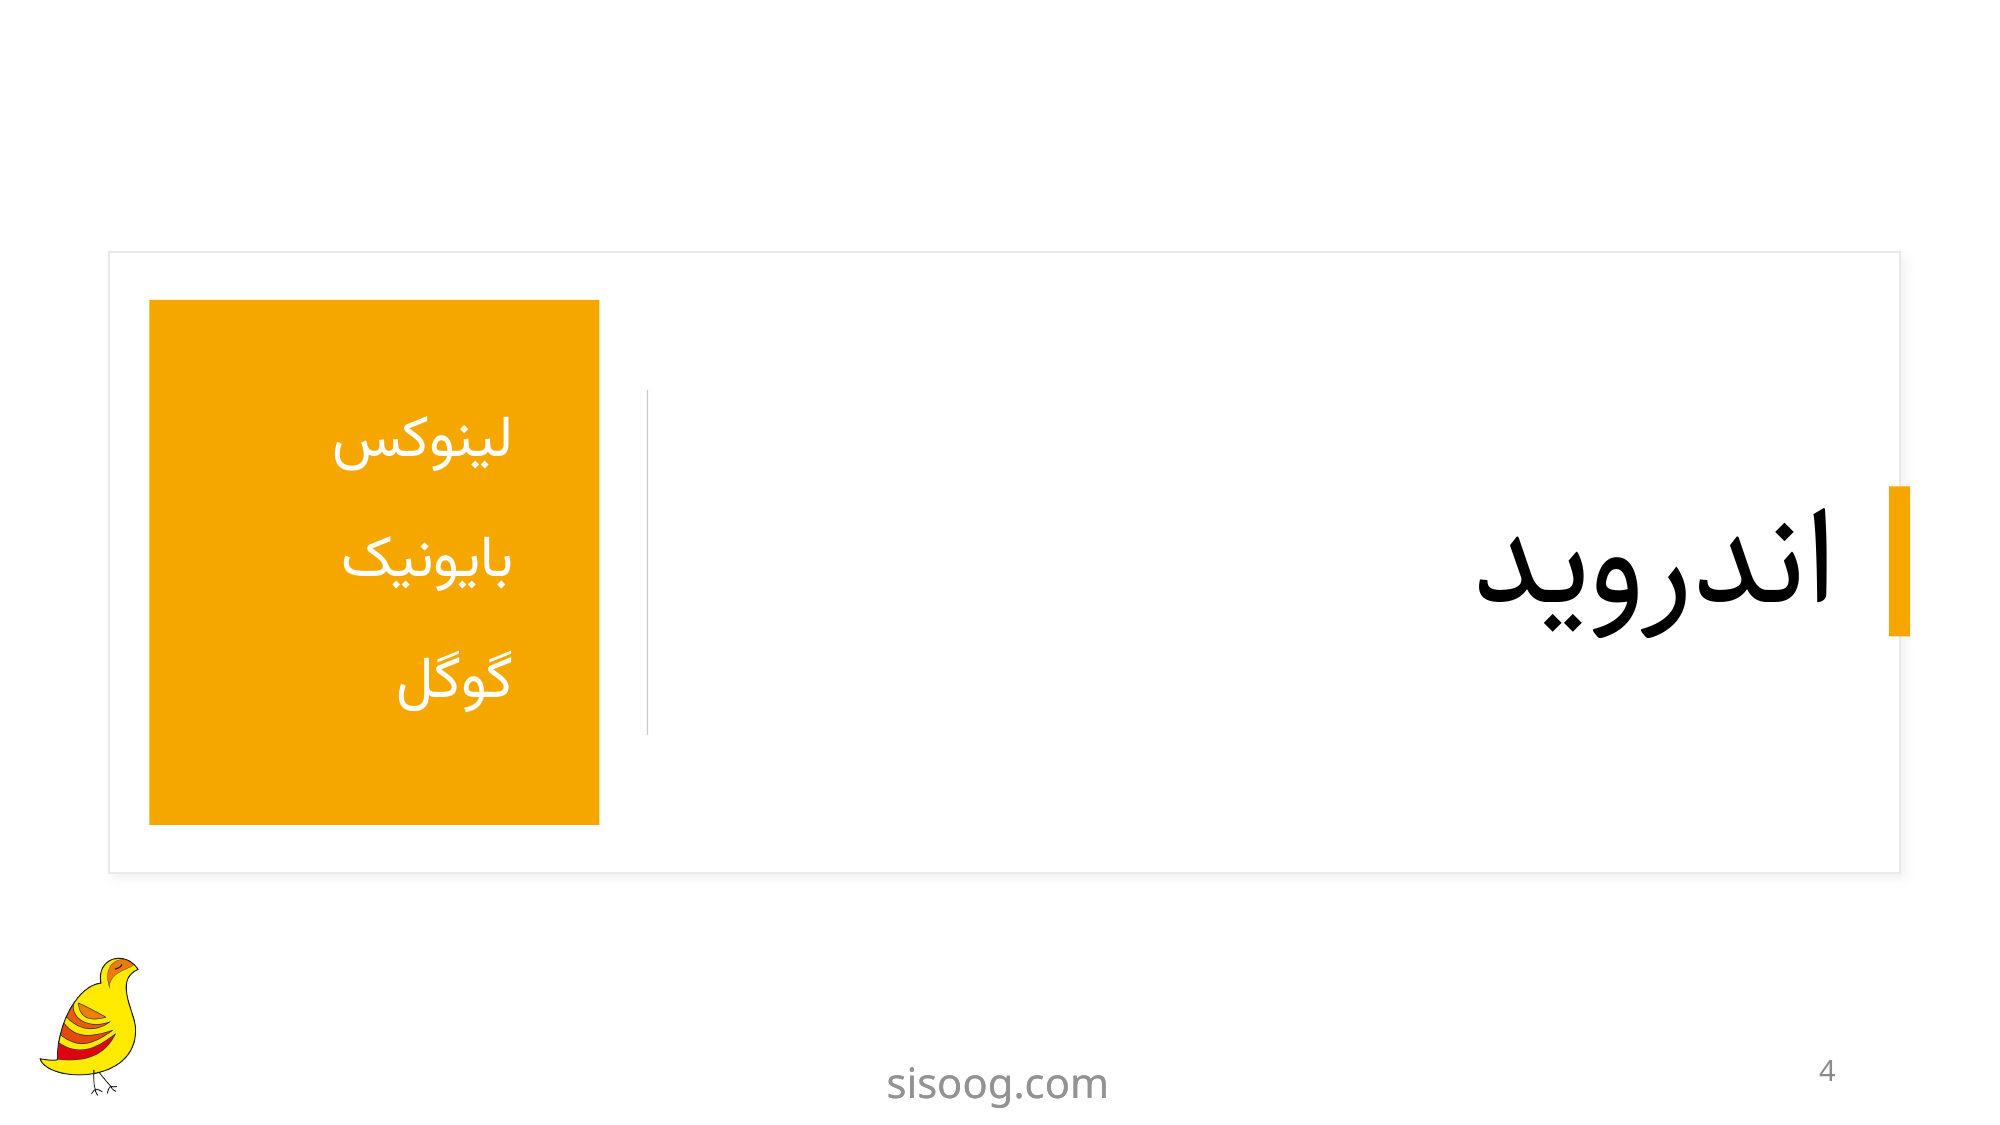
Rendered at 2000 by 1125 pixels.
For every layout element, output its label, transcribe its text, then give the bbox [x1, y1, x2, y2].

picture [17, 945, 183, 1111]
title اندروید [712, 449, 1838, 675]
list لینوکس بایونیک گوگل [149, 299, 600, 825]
